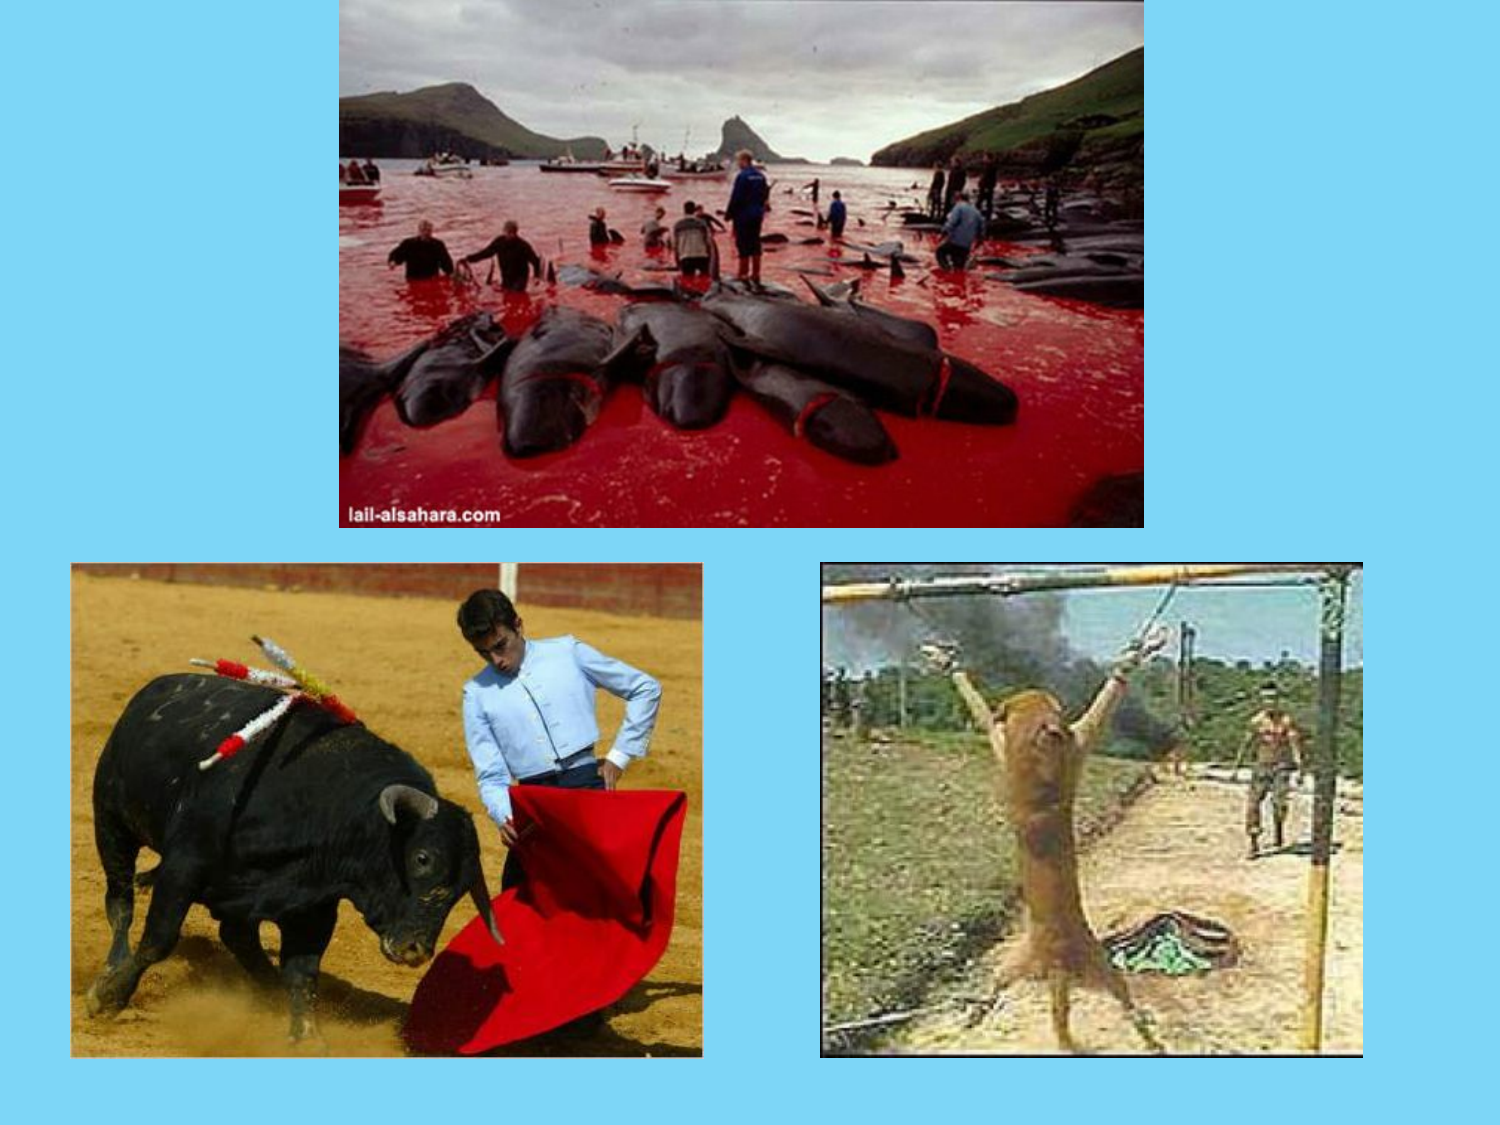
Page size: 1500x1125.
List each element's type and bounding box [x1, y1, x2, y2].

picture [70, 562, 704, 1059]
picture [820, 562, 1363, 1058]
picture [339, 0, 1144, 528]
